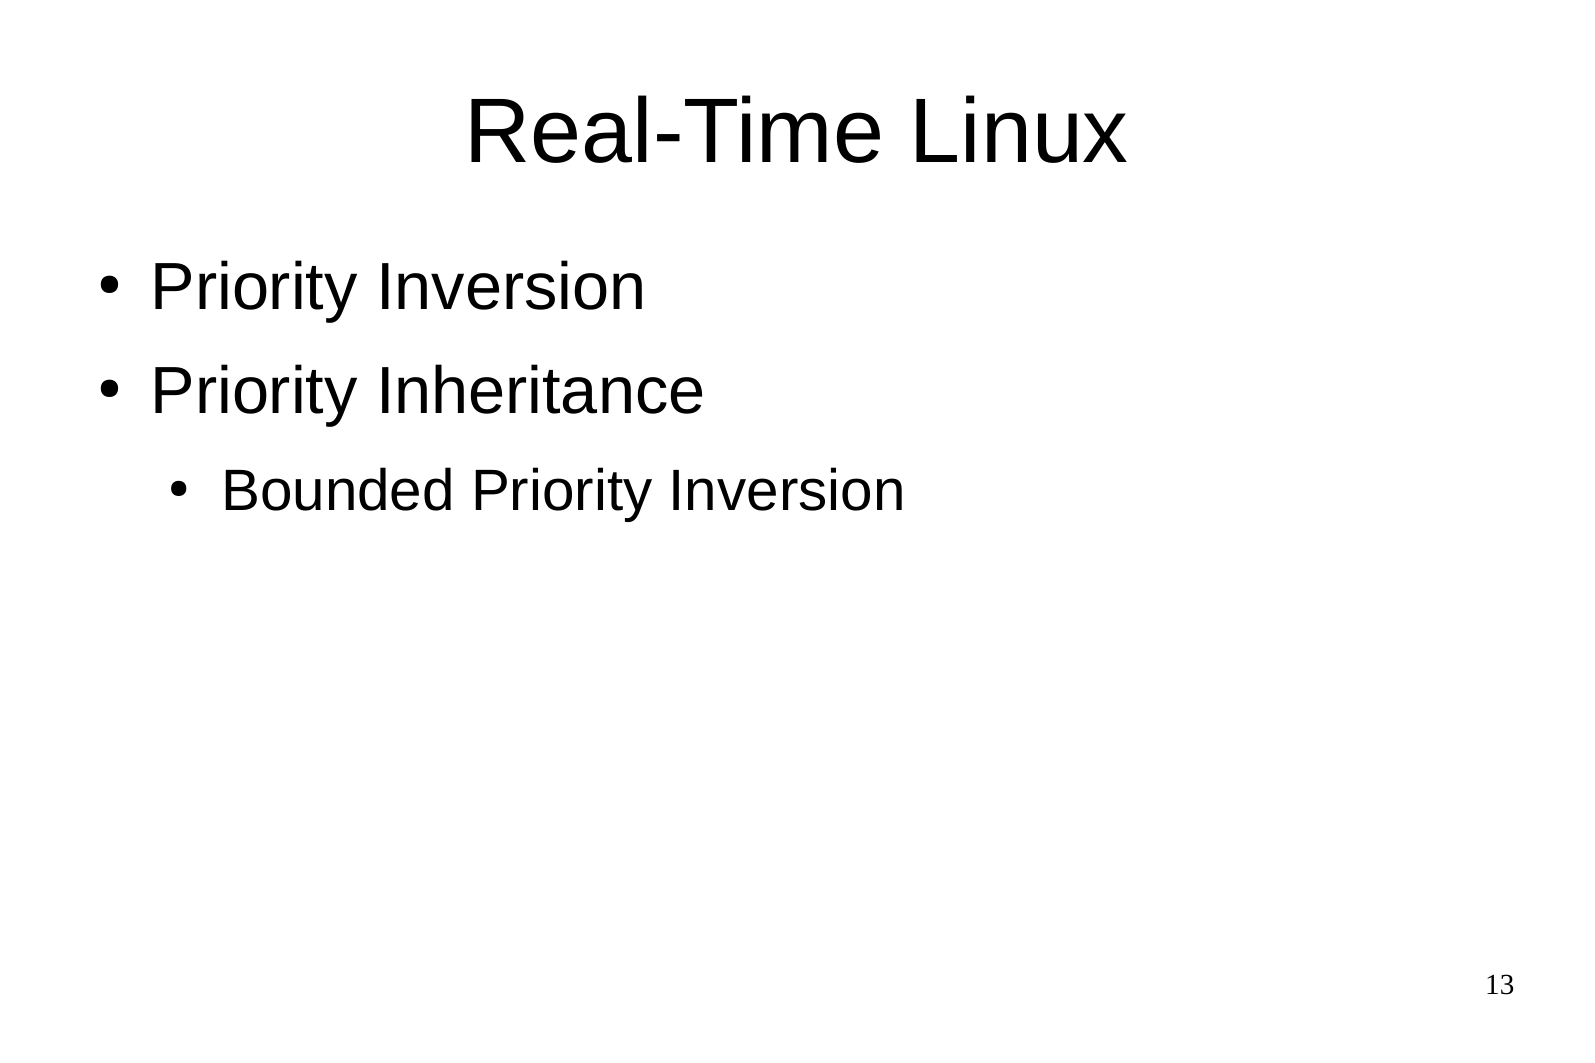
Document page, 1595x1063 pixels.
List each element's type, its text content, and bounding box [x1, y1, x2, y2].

title Real-Time Linux [79, 42, 1515, 220]
list Priority Inversion Priority Inheritance Bounded Priority Inversion [79, 248, 1515, 951]
